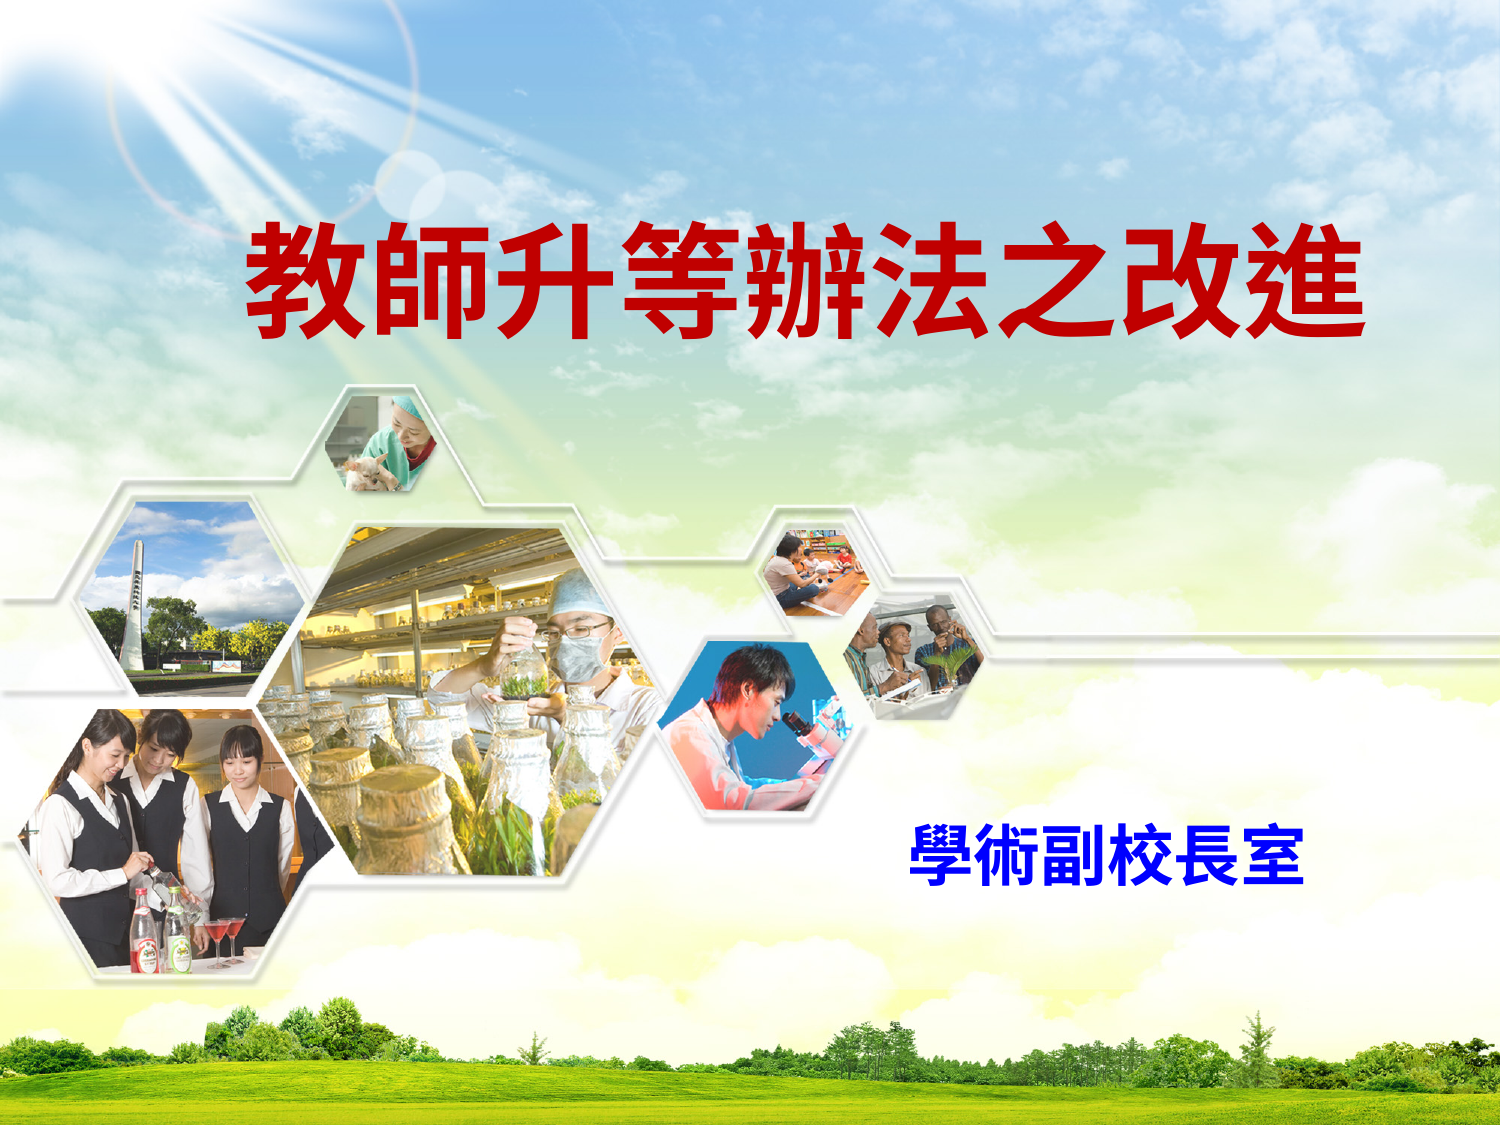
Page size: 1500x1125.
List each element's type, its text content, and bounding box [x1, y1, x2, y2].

subtitle 學術副校長室 [832, 798, 1383, 905]
title 教師升等辦法之改進 [183, 160, 1430, 398]
picture [0, 0, 1500, 1125]
